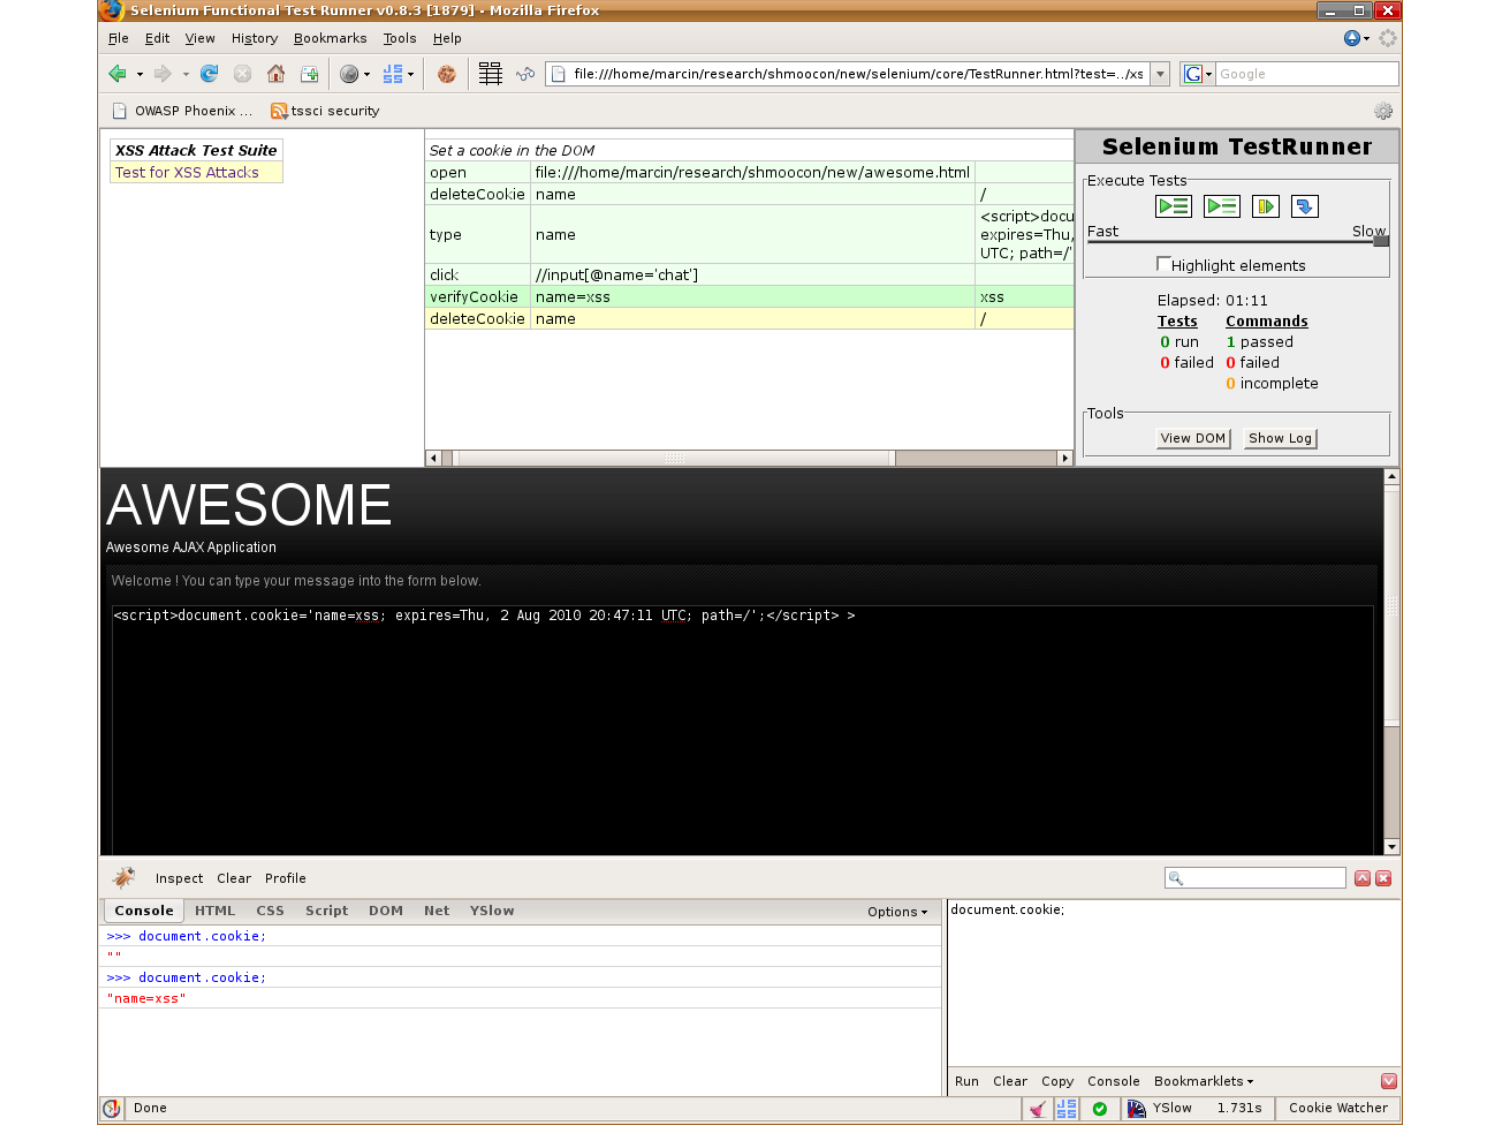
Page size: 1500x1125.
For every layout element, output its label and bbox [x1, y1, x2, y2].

text_box [0, 0, 97, 1125]
picture [97, 0, 1403, 1125]
text_box [1403, 0, 1500, 1125]
